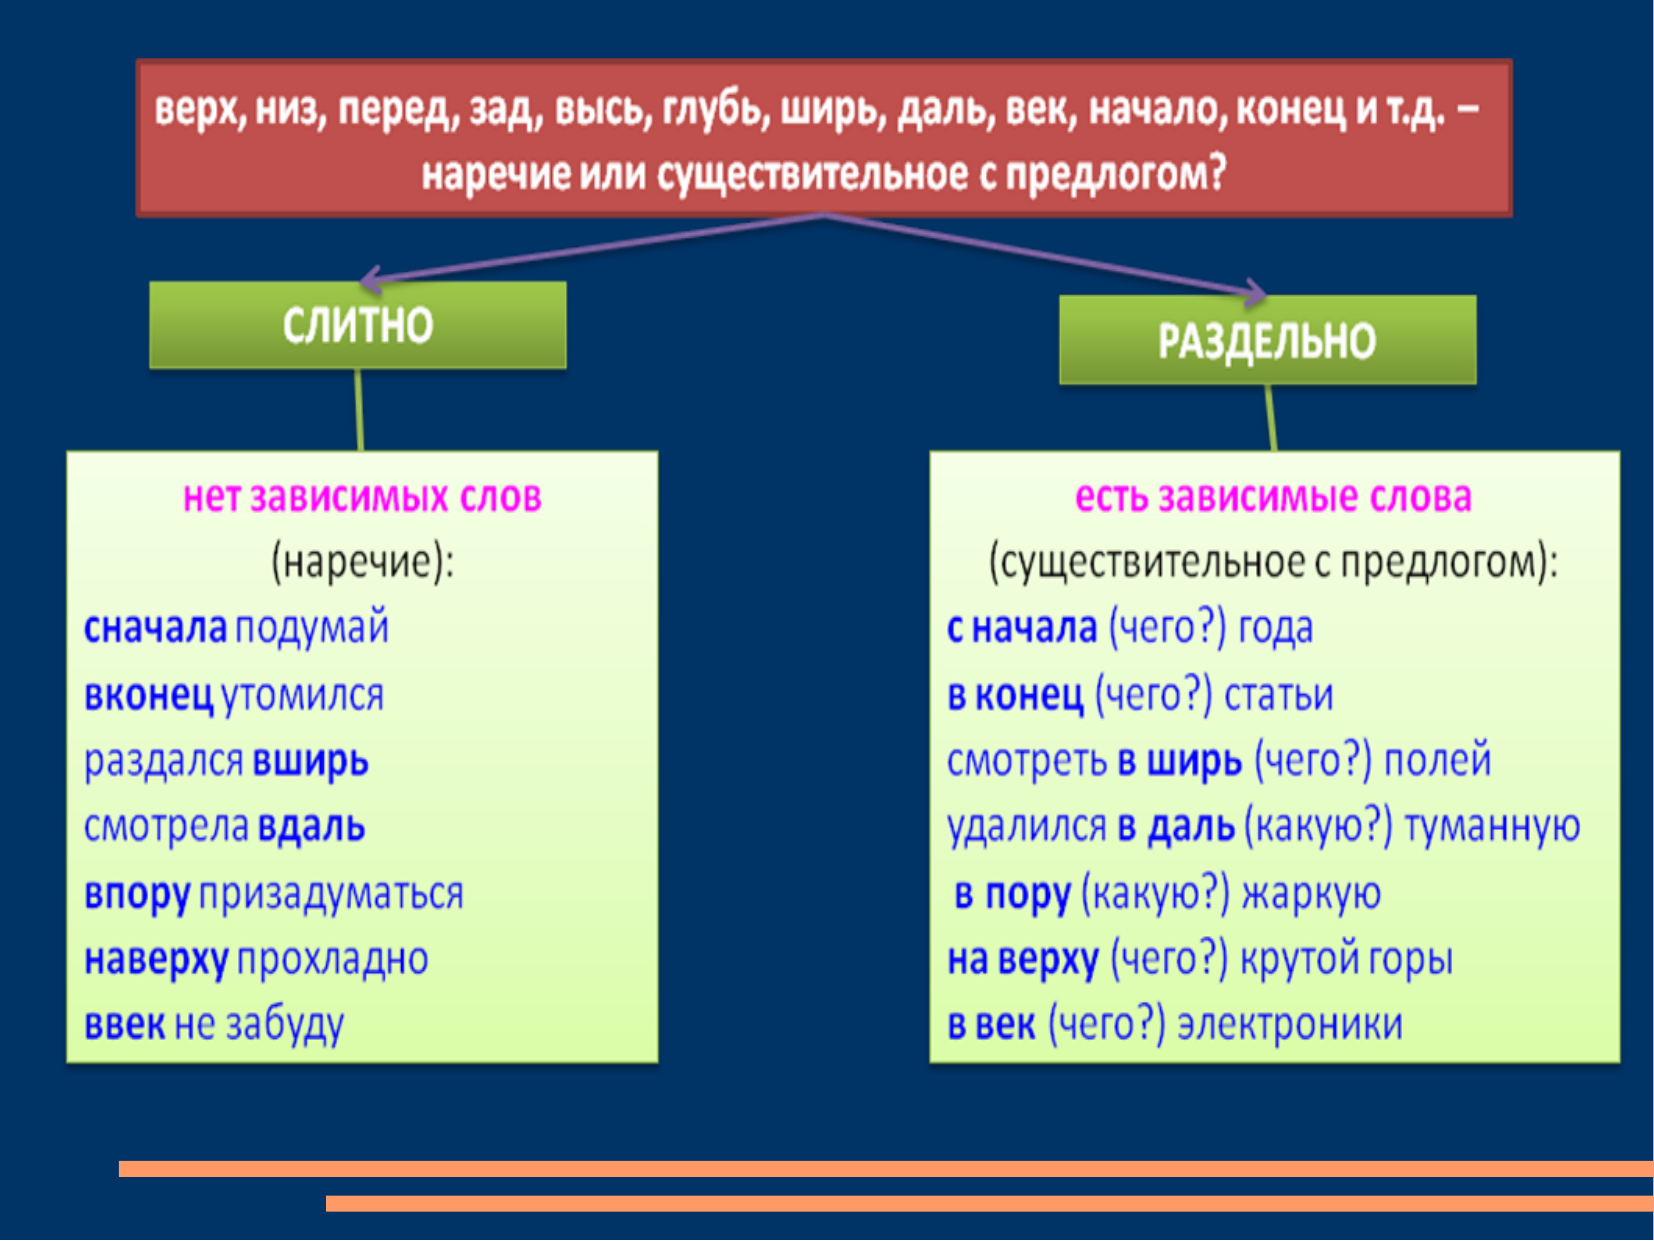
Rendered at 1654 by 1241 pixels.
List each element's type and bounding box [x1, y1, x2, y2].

picture [59, 58, 1630, 1075]
